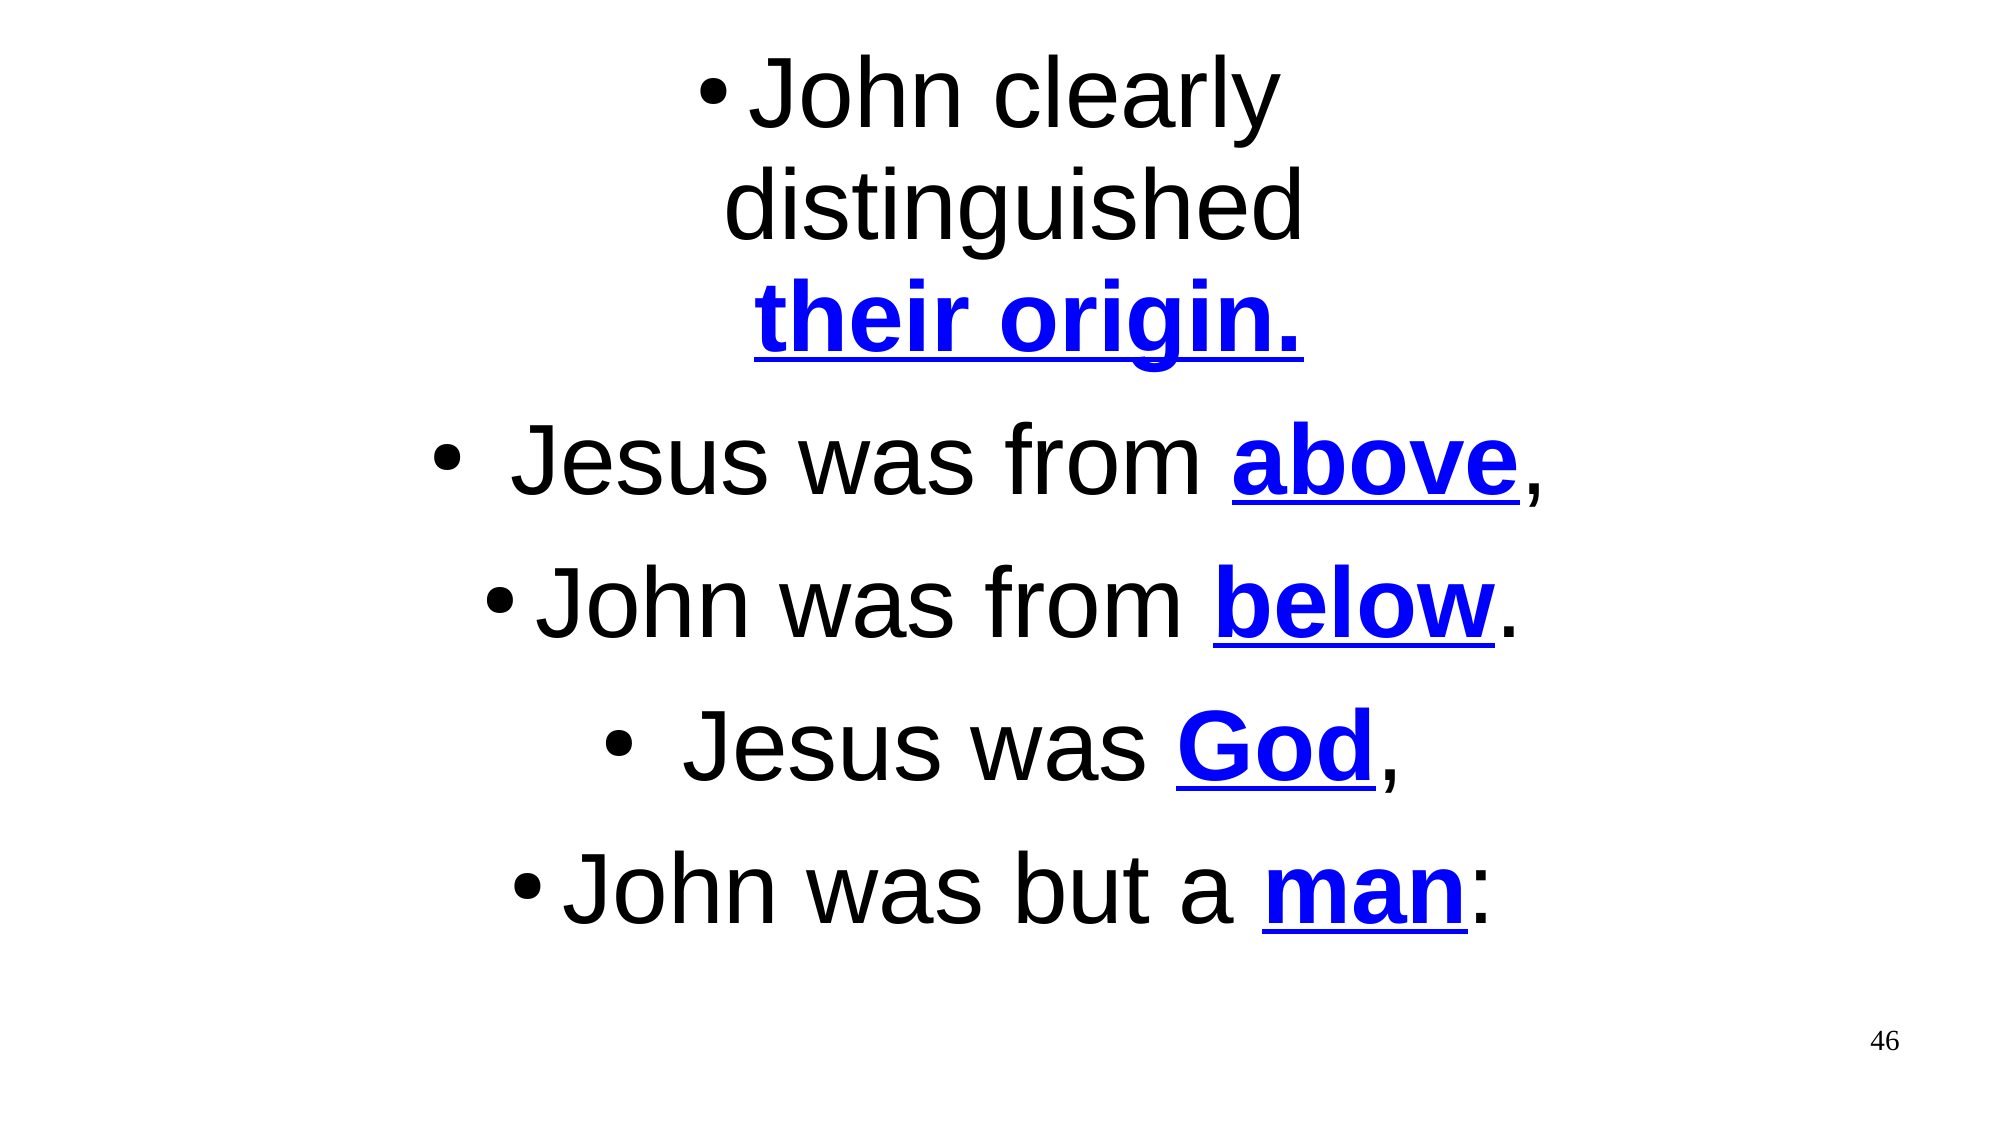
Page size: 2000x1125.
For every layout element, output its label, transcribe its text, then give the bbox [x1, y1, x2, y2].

list John clearly distinguished their origin. Jesus was from above, John was from below. Jesus was God, John was but a man: [37, 37, 1951, 1088]
